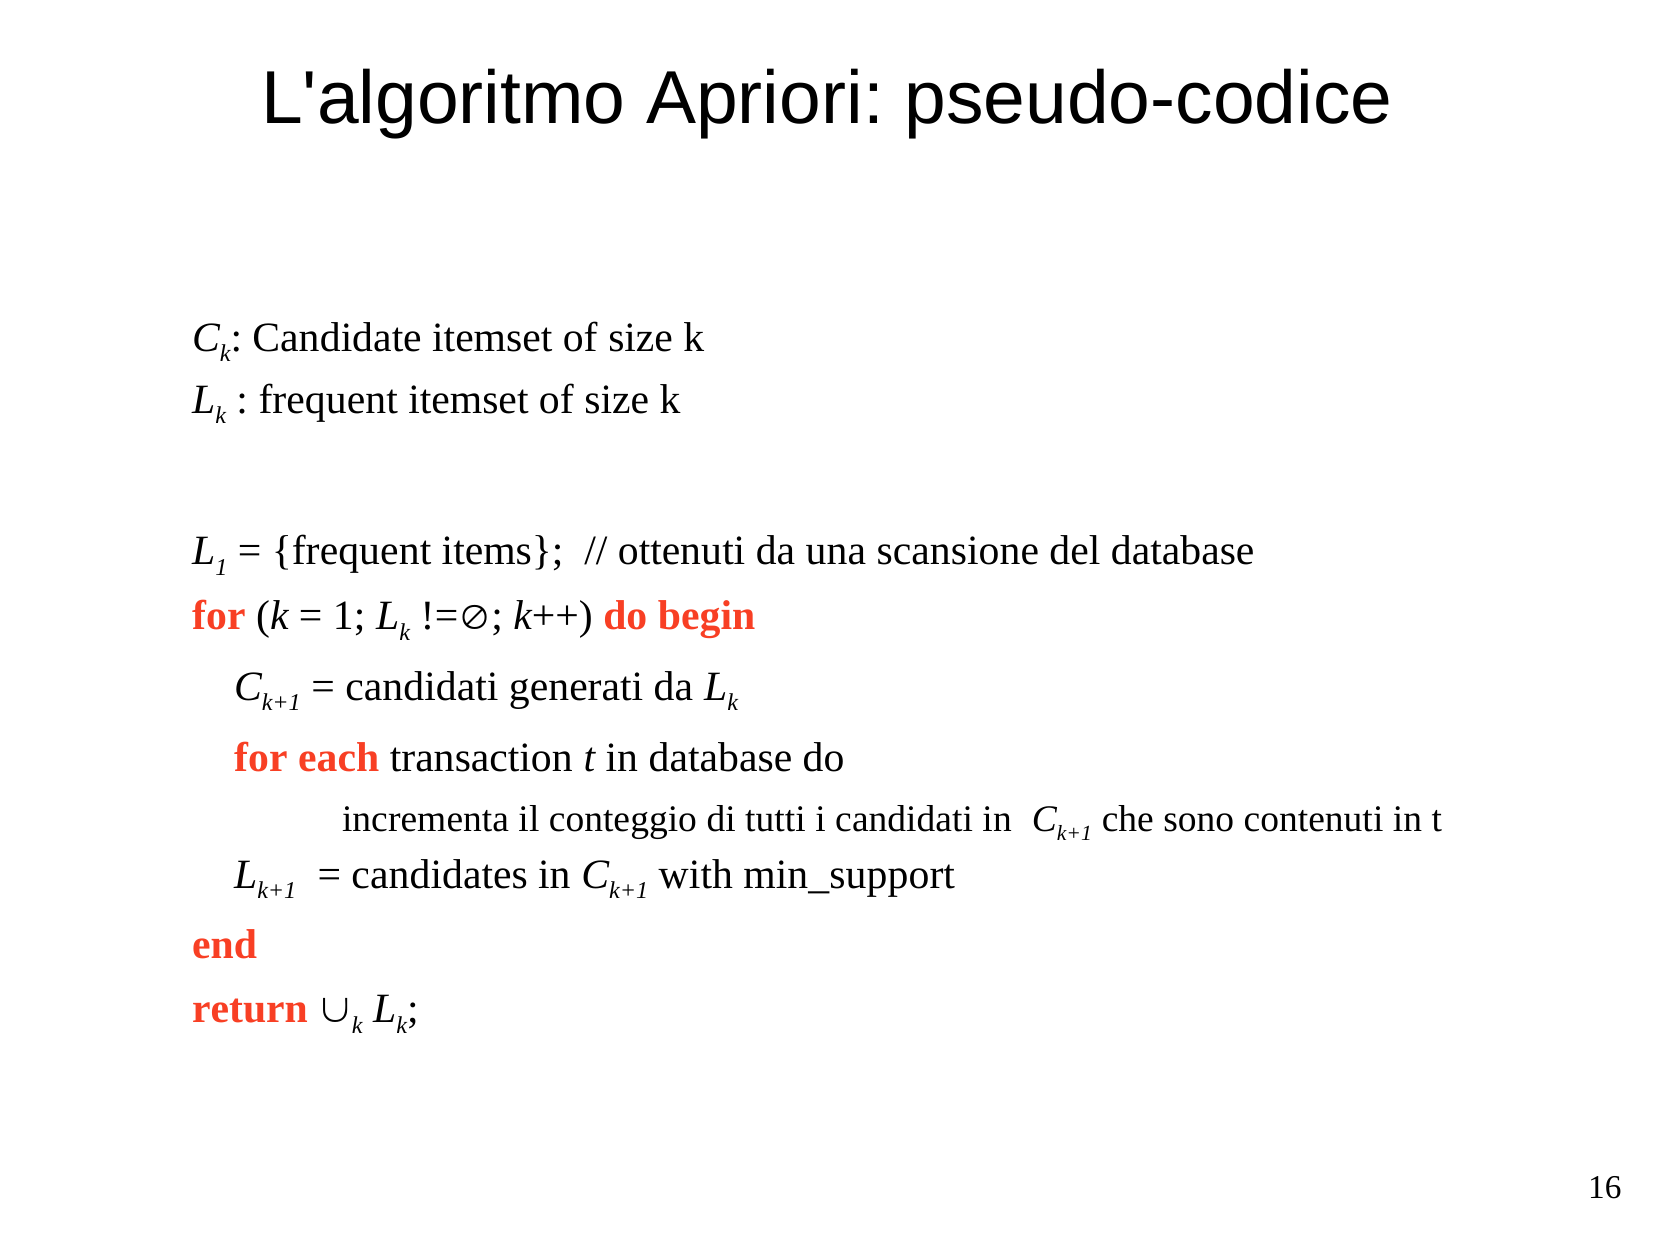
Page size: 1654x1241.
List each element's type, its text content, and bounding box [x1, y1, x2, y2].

list Ck: Candidate itemset of size k Lk : frequent itemset of size k L1 = {frequent items}; // ottenuti da una scansione del database for (k = 1; Lk !=; k++) do begin Ck+1 = candidati generati da Lk for each transaction t in database do incrementa il conteggio di tutti i candidati in Ck+1 che sono contenuti in t Lk+1 = candidates in Ck+1 with min_support end return k Lk; [42, 196, 1612, 1187]
title L'algoritmo Apriori: pseudo-codice [37, 30, 1617, 166]
